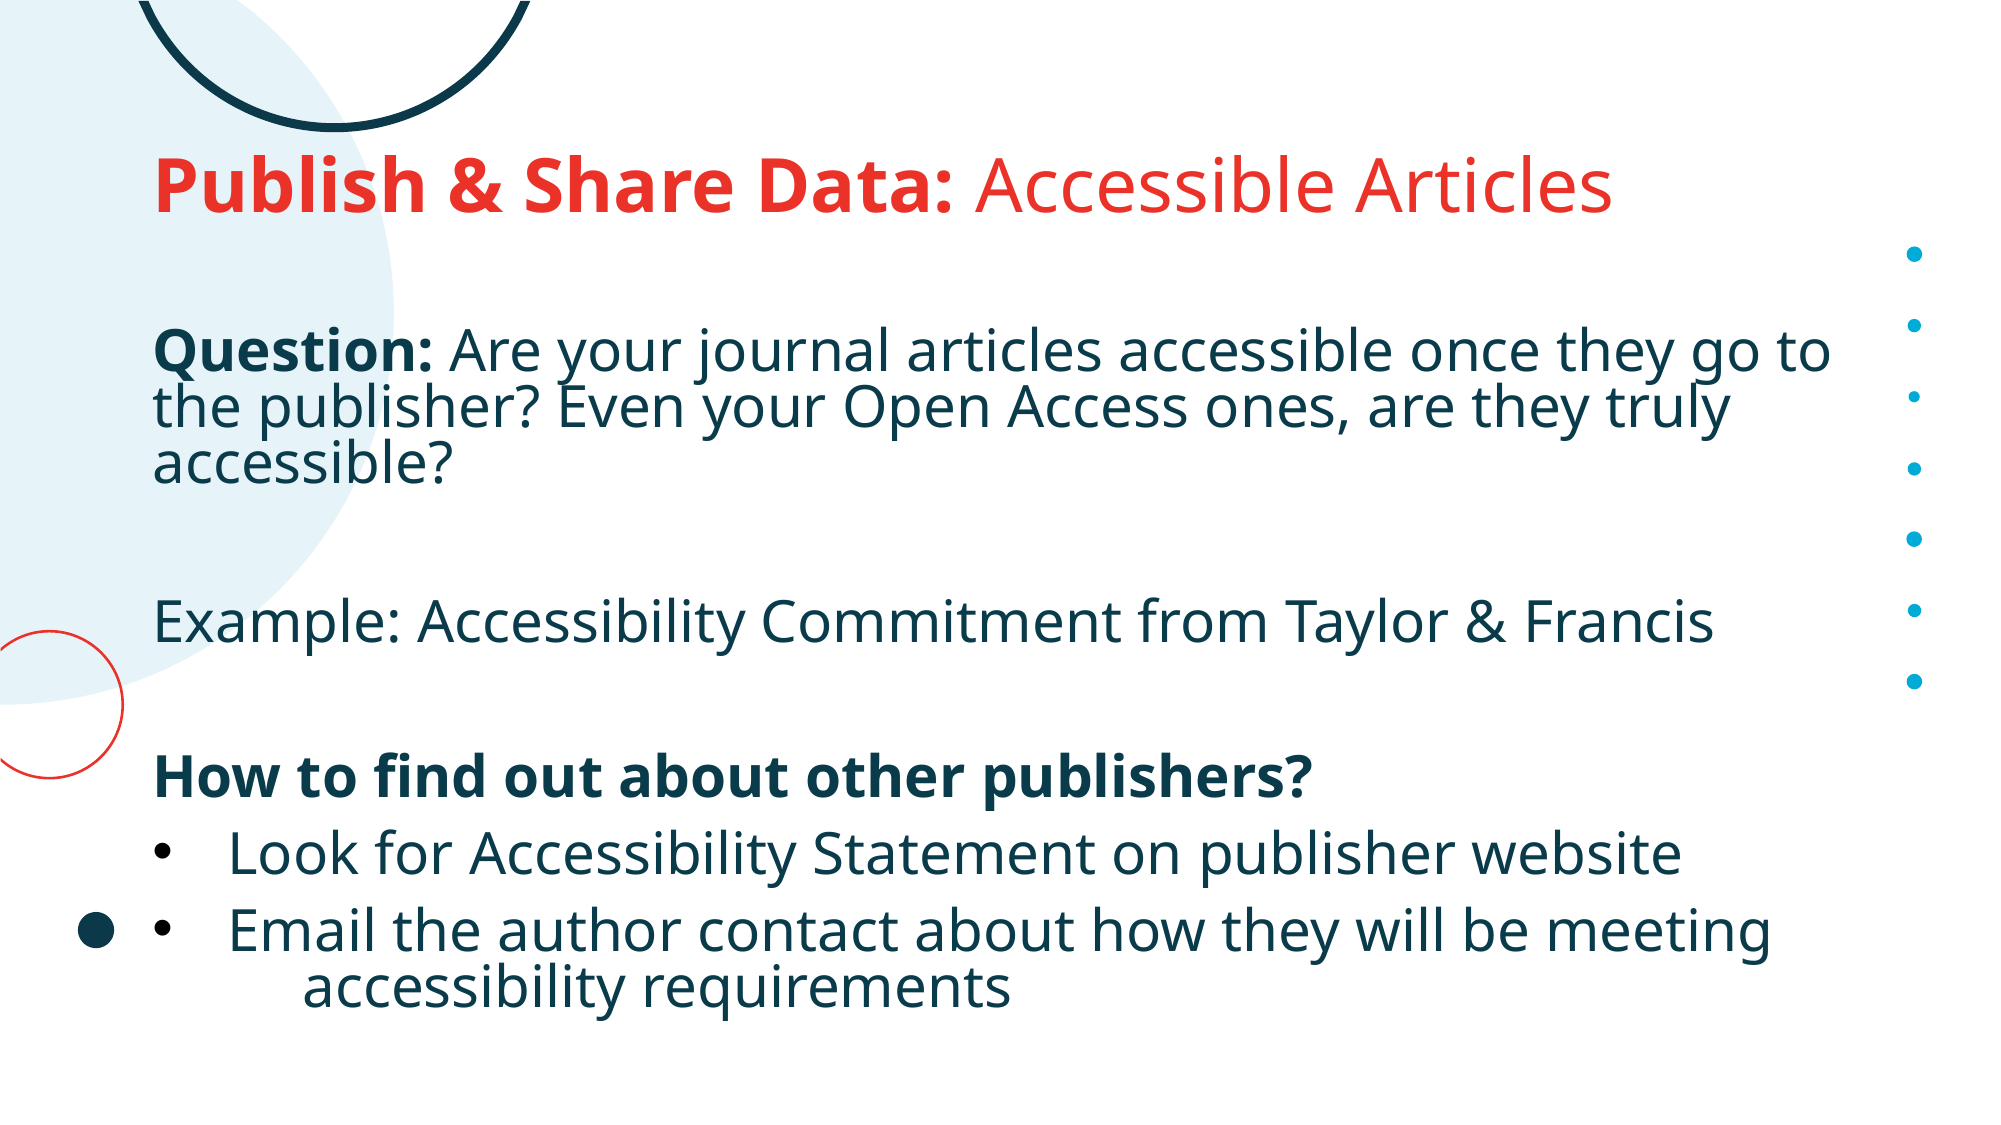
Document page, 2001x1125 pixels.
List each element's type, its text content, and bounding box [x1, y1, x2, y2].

title Publish & Share Data: Accessible Articles [137, 79, 1863, 298]
list Question: Are your journal articles accessible once they go to the publisher? Even your Open Access ones, are they truly accessible? Example: Accessibility Commitment from Taylor & Francis How to find out about other publishers? Look for Accessibility Statement on publisher website Email the author contact about how they will be meeting accessibility requirements [137, 319, 1863, 1034]
